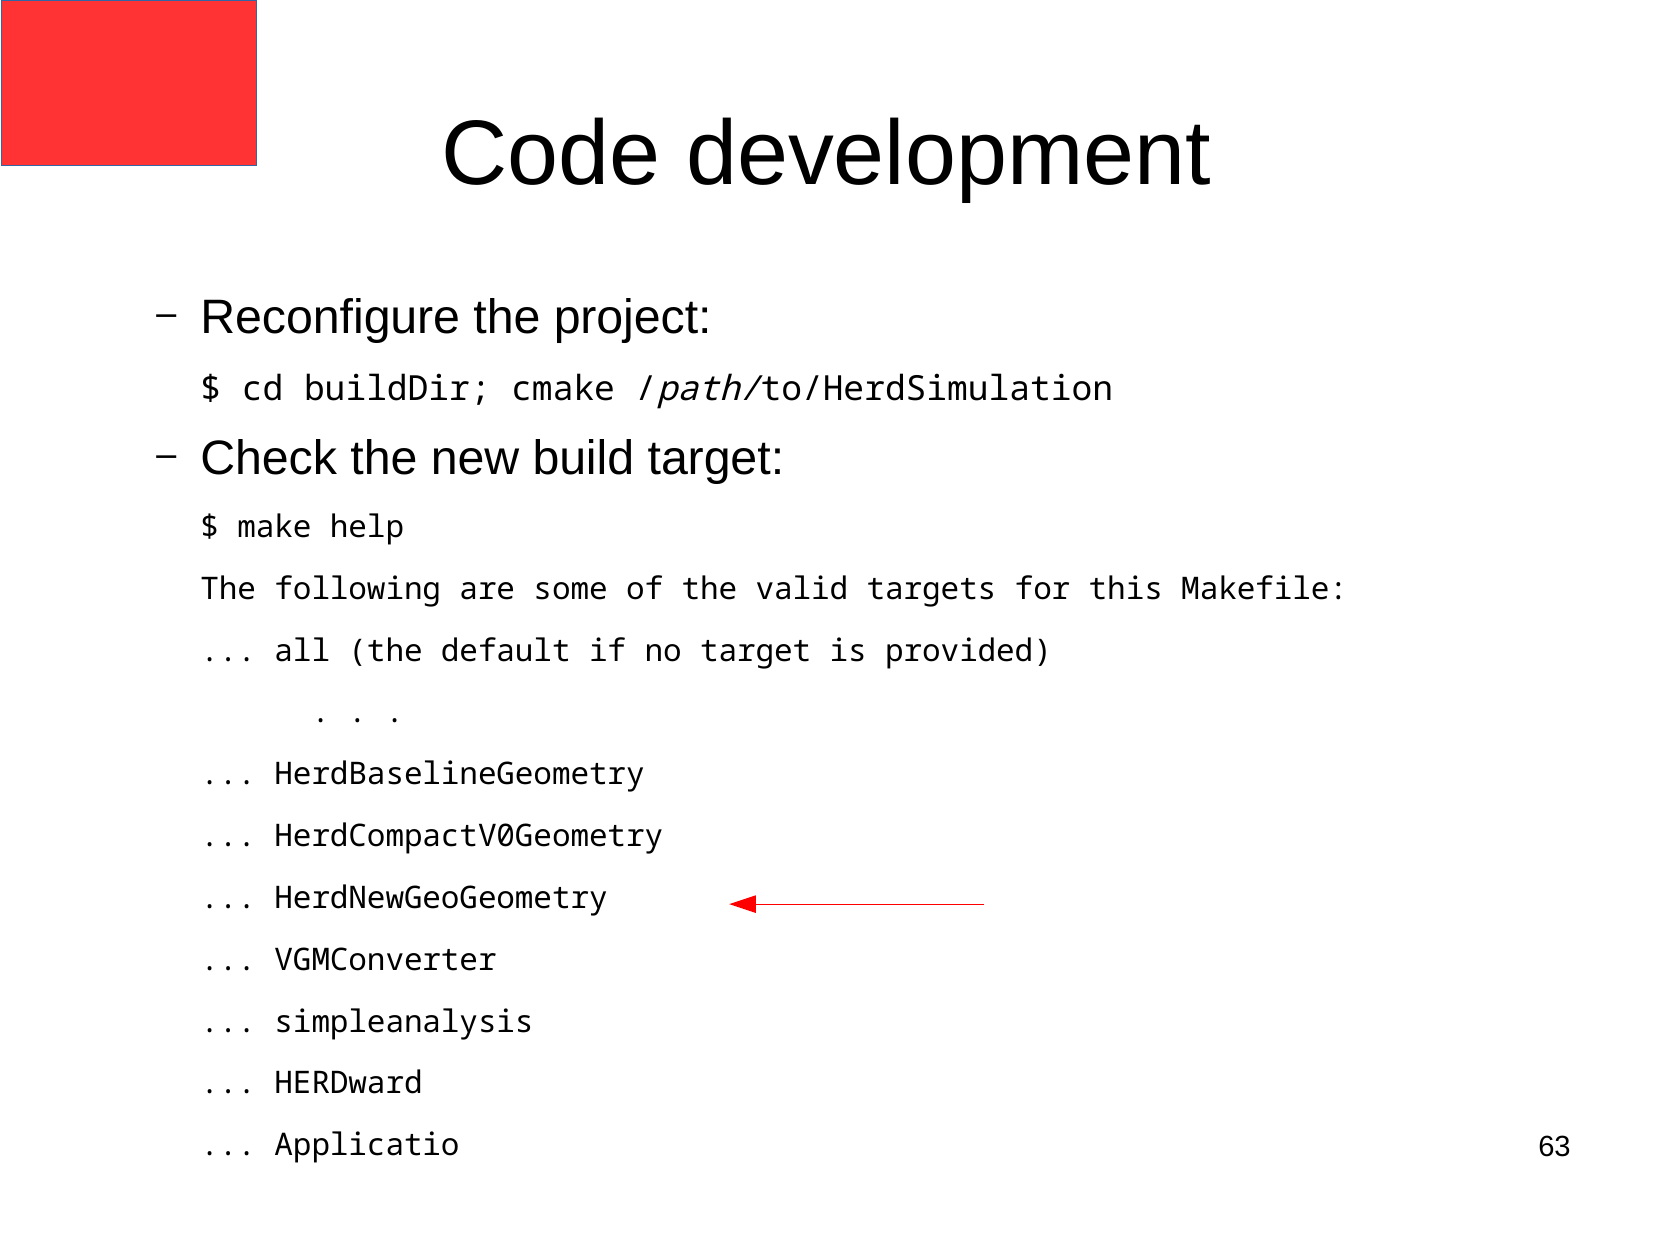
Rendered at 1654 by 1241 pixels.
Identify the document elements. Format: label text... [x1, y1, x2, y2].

title Code development [82, 49, 1571, 257]
list Reconfigure the project: $ cd buildDir; cmake /path/to/HerdSimulation Check the new build target: $ make help The following are some of the valid targets for this Makefile: ... all (the default if no target is provided) . . . ... HerdBaselineGeometry ... HerdCompactV0Geometry ... HerdNewGeoGeometry ... VGMConverter ... simpleanalysis ... HERDward ... Applicatio [82, 290, 1571, 1171]
text_box [1, 0, 257, 166]
